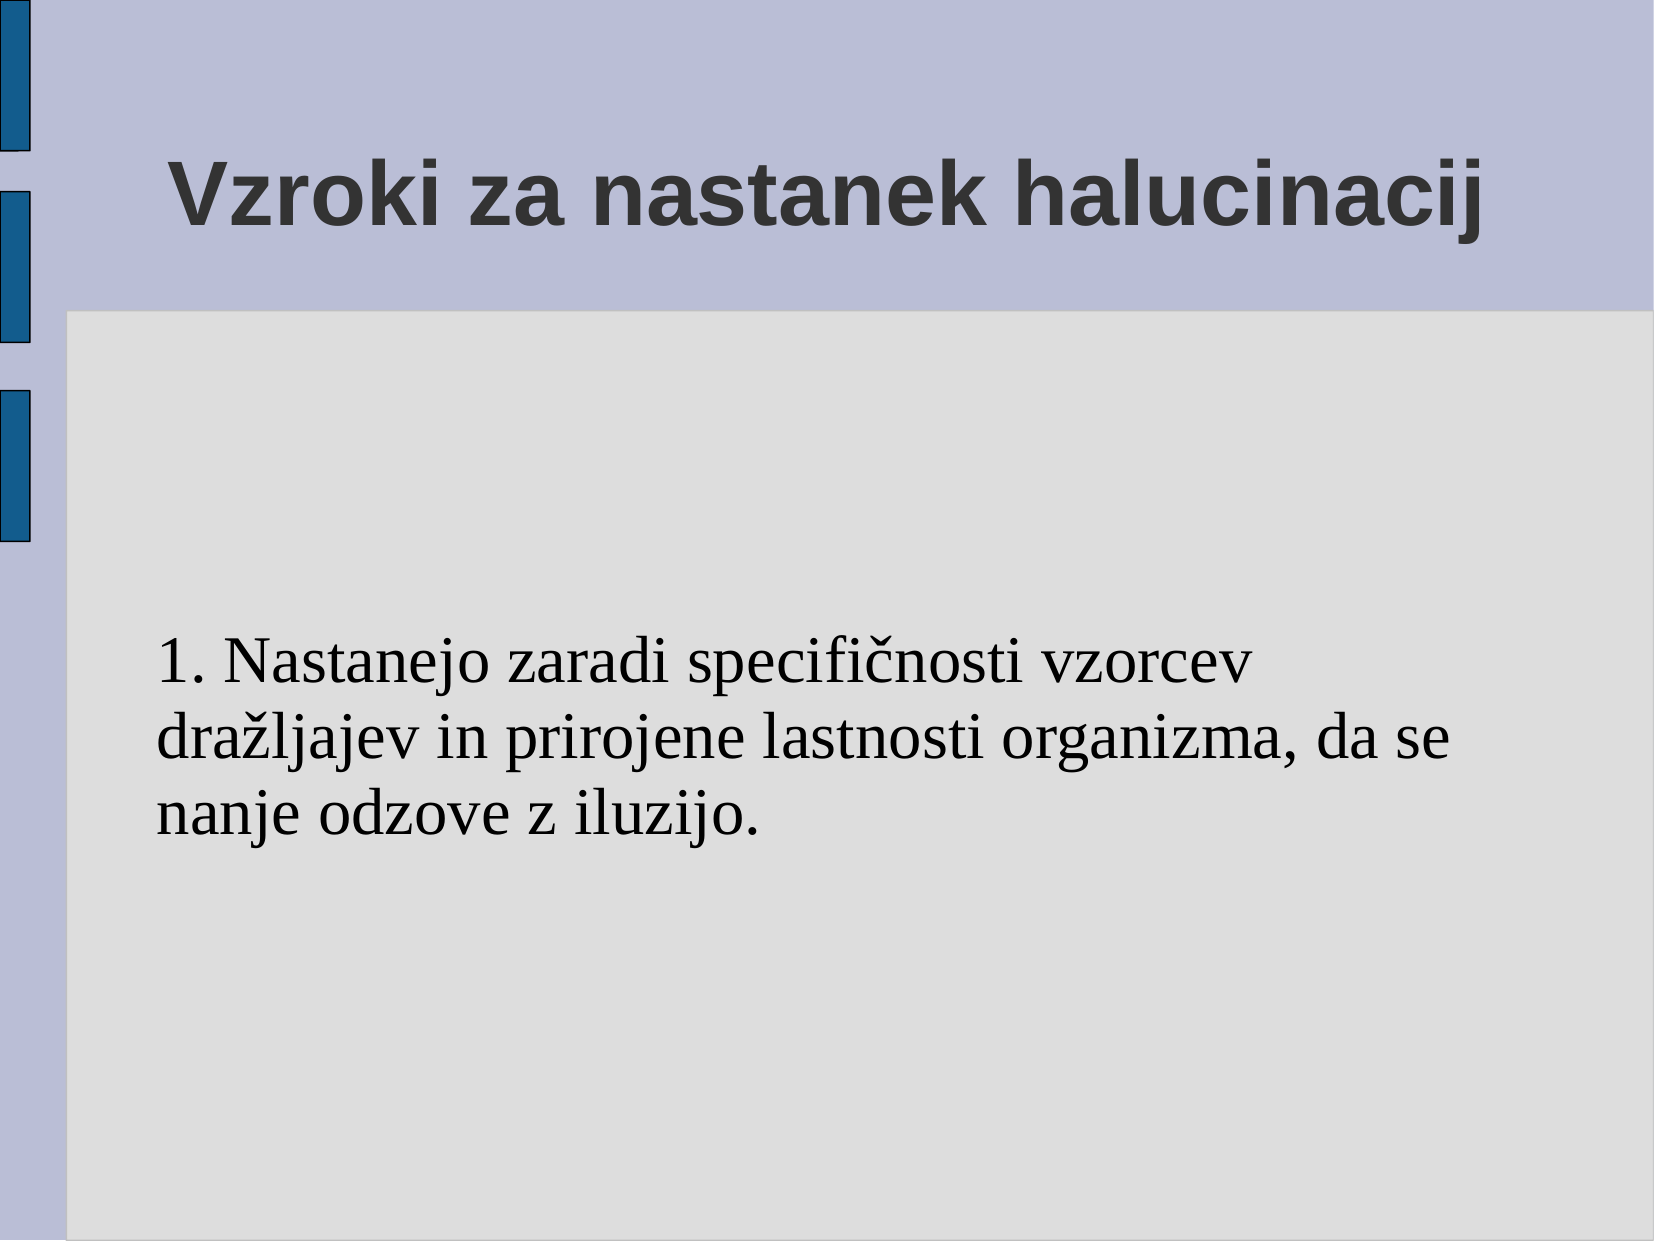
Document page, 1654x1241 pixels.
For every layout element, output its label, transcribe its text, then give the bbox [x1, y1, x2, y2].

title Vzroki za nastanek halucinacij [121, 91, 1534, 299]
subtitle 1. Nastanejo zaradi specifičnosti vzorcev dražljajev in prirojene lastnosti organizma, da se nanje odzove z iluzijo. [121, 352, 1534, 1119]
